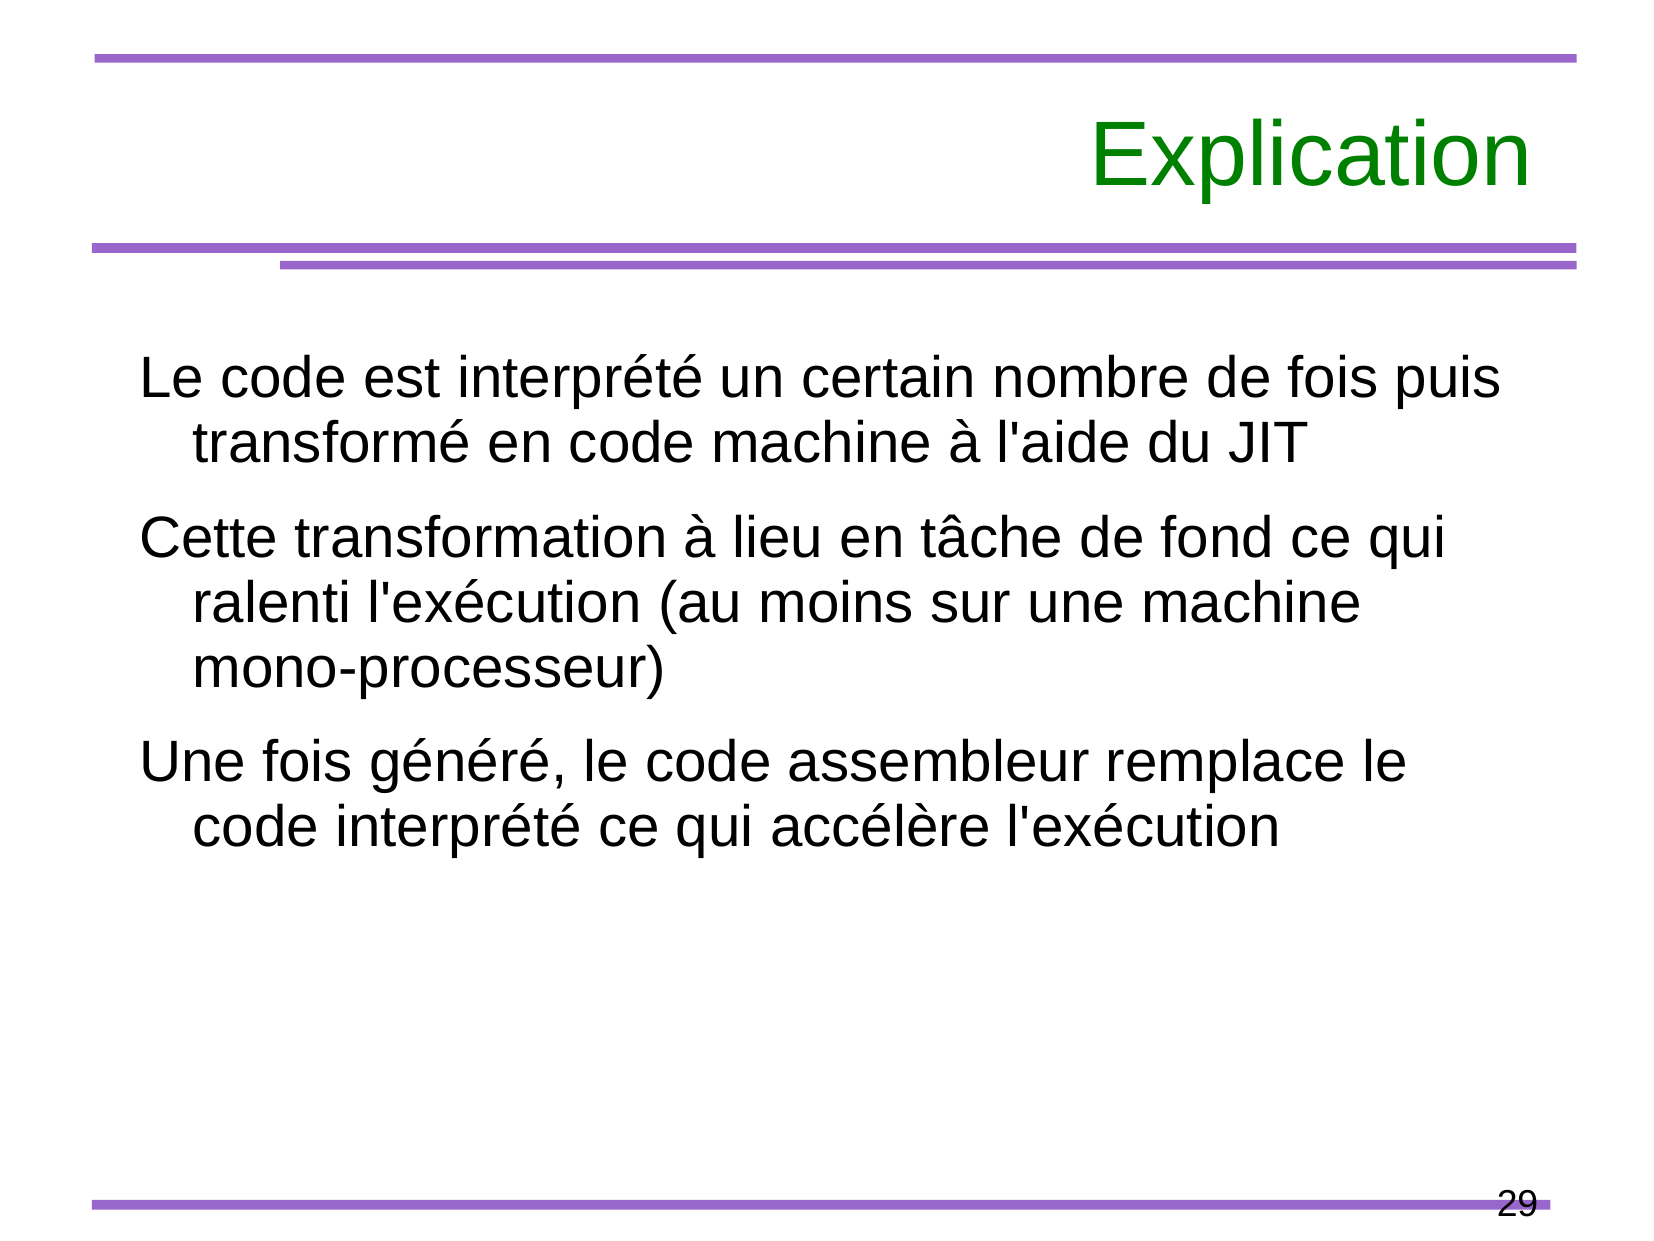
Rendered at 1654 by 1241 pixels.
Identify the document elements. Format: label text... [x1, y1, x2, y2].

list Le code est interprété un certain nombre de fois puis transformé en code machine à l'aide du JIT Cette transformation à lieu en tâche de fond ce qui ralenti l'exécution (au moins sur une machine mono-processeur) Une fois généré, le code assembleur remplace le code interprété ce qui accélère l'exécution [121, 344, 1534, 1010]
title Explication [121, 49, 1534, 257]
